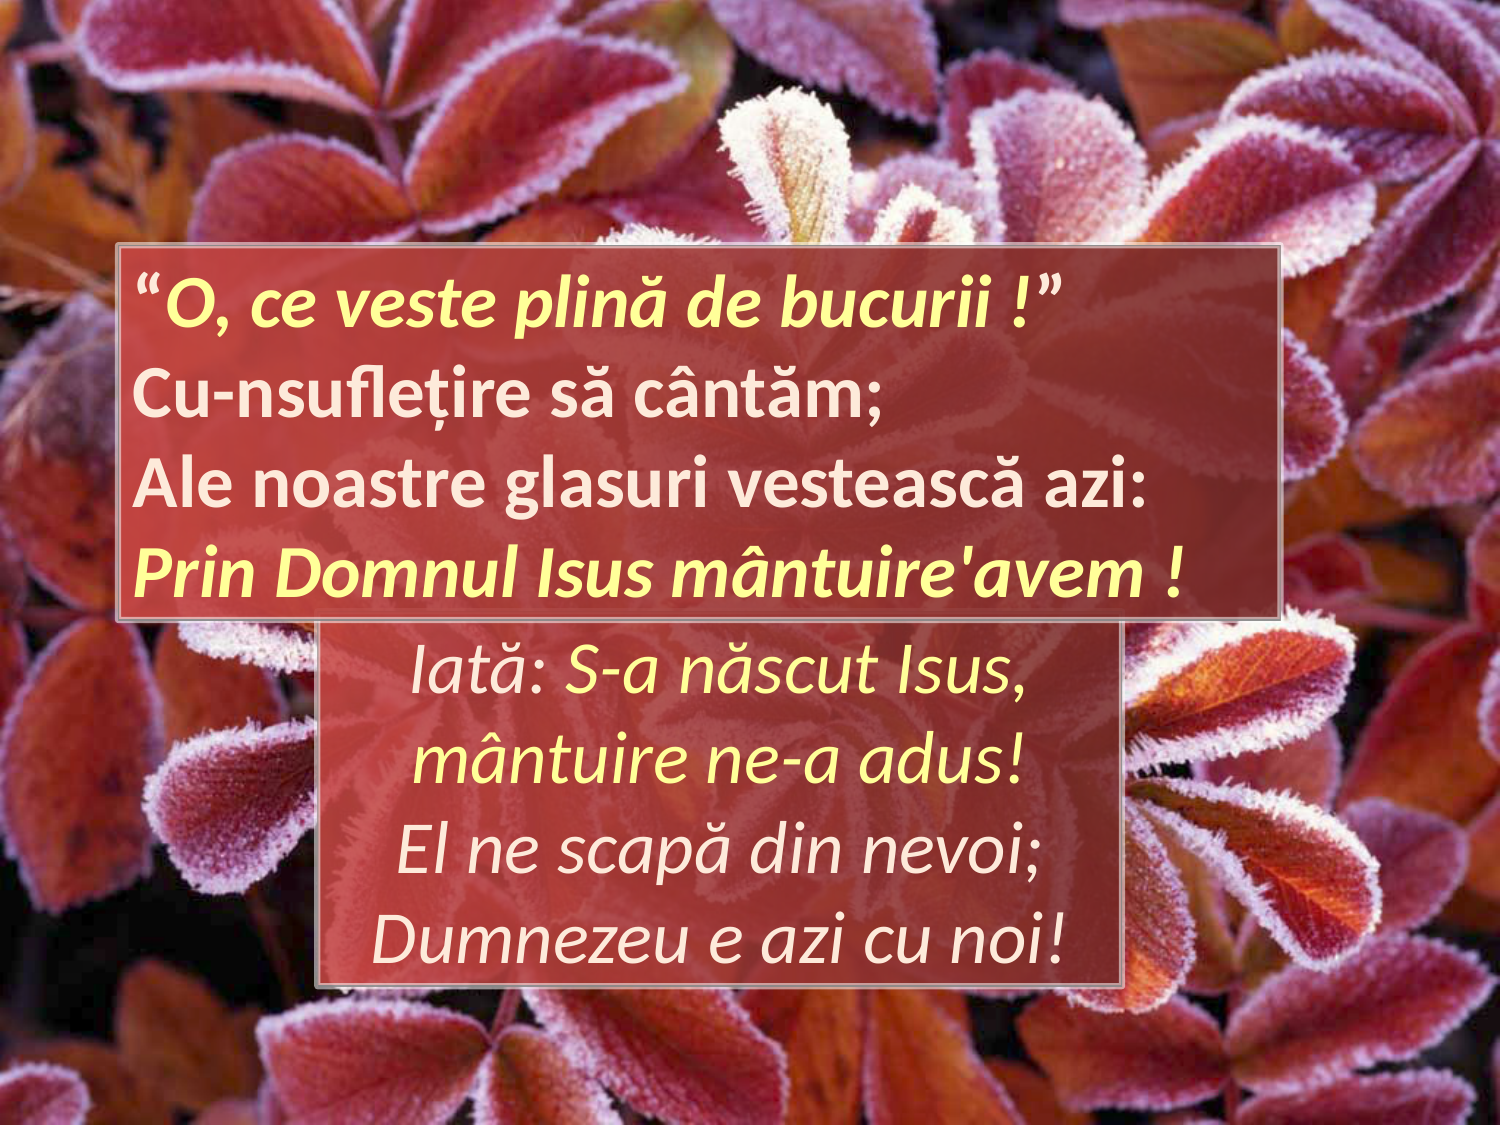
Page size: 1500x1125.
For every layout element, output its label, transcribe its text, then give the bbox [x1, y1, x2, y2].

text_box “O, ce veste plină de bucurii !” Cu-nsufleţire să cântăm; Ale noastre glasuri vestească azi: Prin Domnul Isus mântuire'avem ! [118, 245, 1281, 621]
text_box Iată: S-a născut Isus, mântuire ne-a adus! El ne scapă din nevoi; Dumnezeu e azi cu noi! [317, 621, 1123, 987]
picture [0, 0, 1500, 1125]
